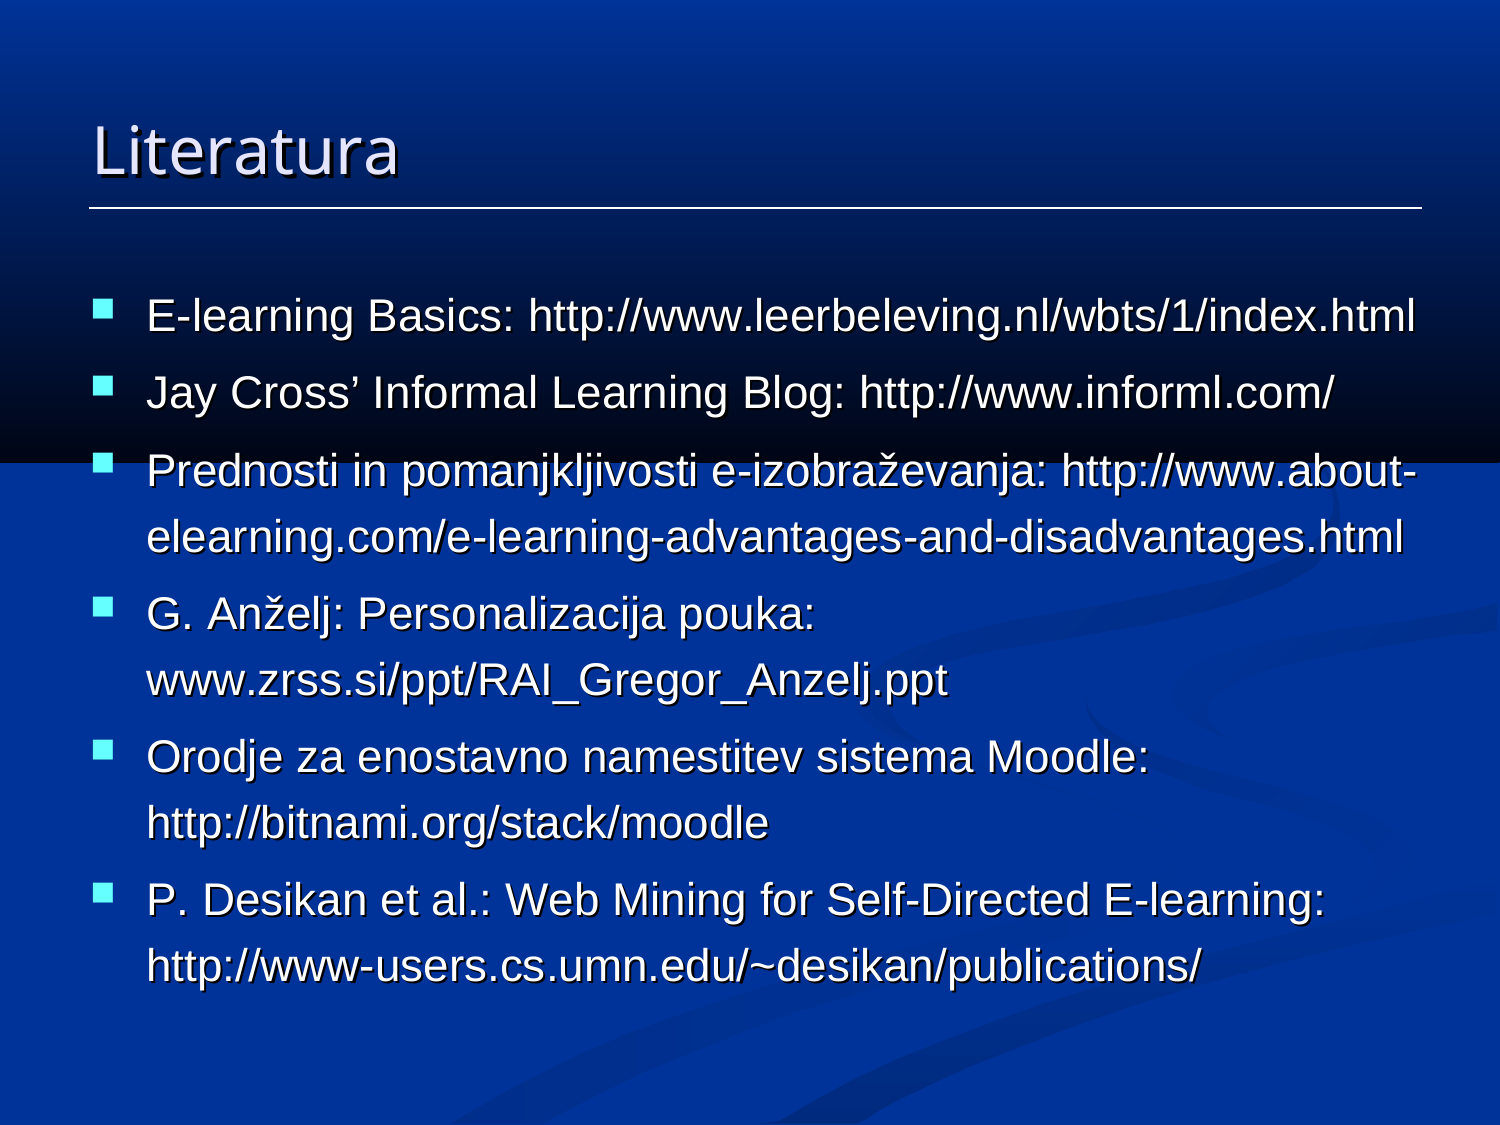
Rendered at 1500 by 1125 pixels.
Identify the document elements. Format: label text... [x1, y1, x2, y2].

list E-learning Basics: http://www.leerbeleving.nl/wbts/1/index.html Jay Cross’ Informal Learning Blog: http://www.informl.com/ Prednosti in pomanjkljivosti e-izobraževanja: http://www.about-elearning.com/e-learning-advantages-and-disadvantages.html G. Anželj: Personalizacija pouka: www.zrss.si/ppt/RAI_Gregor_Anzelj.ppt Orodje za enostavno namestitev sistema Moodle: http://bitnami.org/stack/moodle P. Desikan et al.: Web Mining for Self-Directed E-learning: http://www-users.cs.umn.edu/~desikan/publications/ [74, 267, 1459, 1077]
text_box Literatura [76, 54, 1352, 242]
